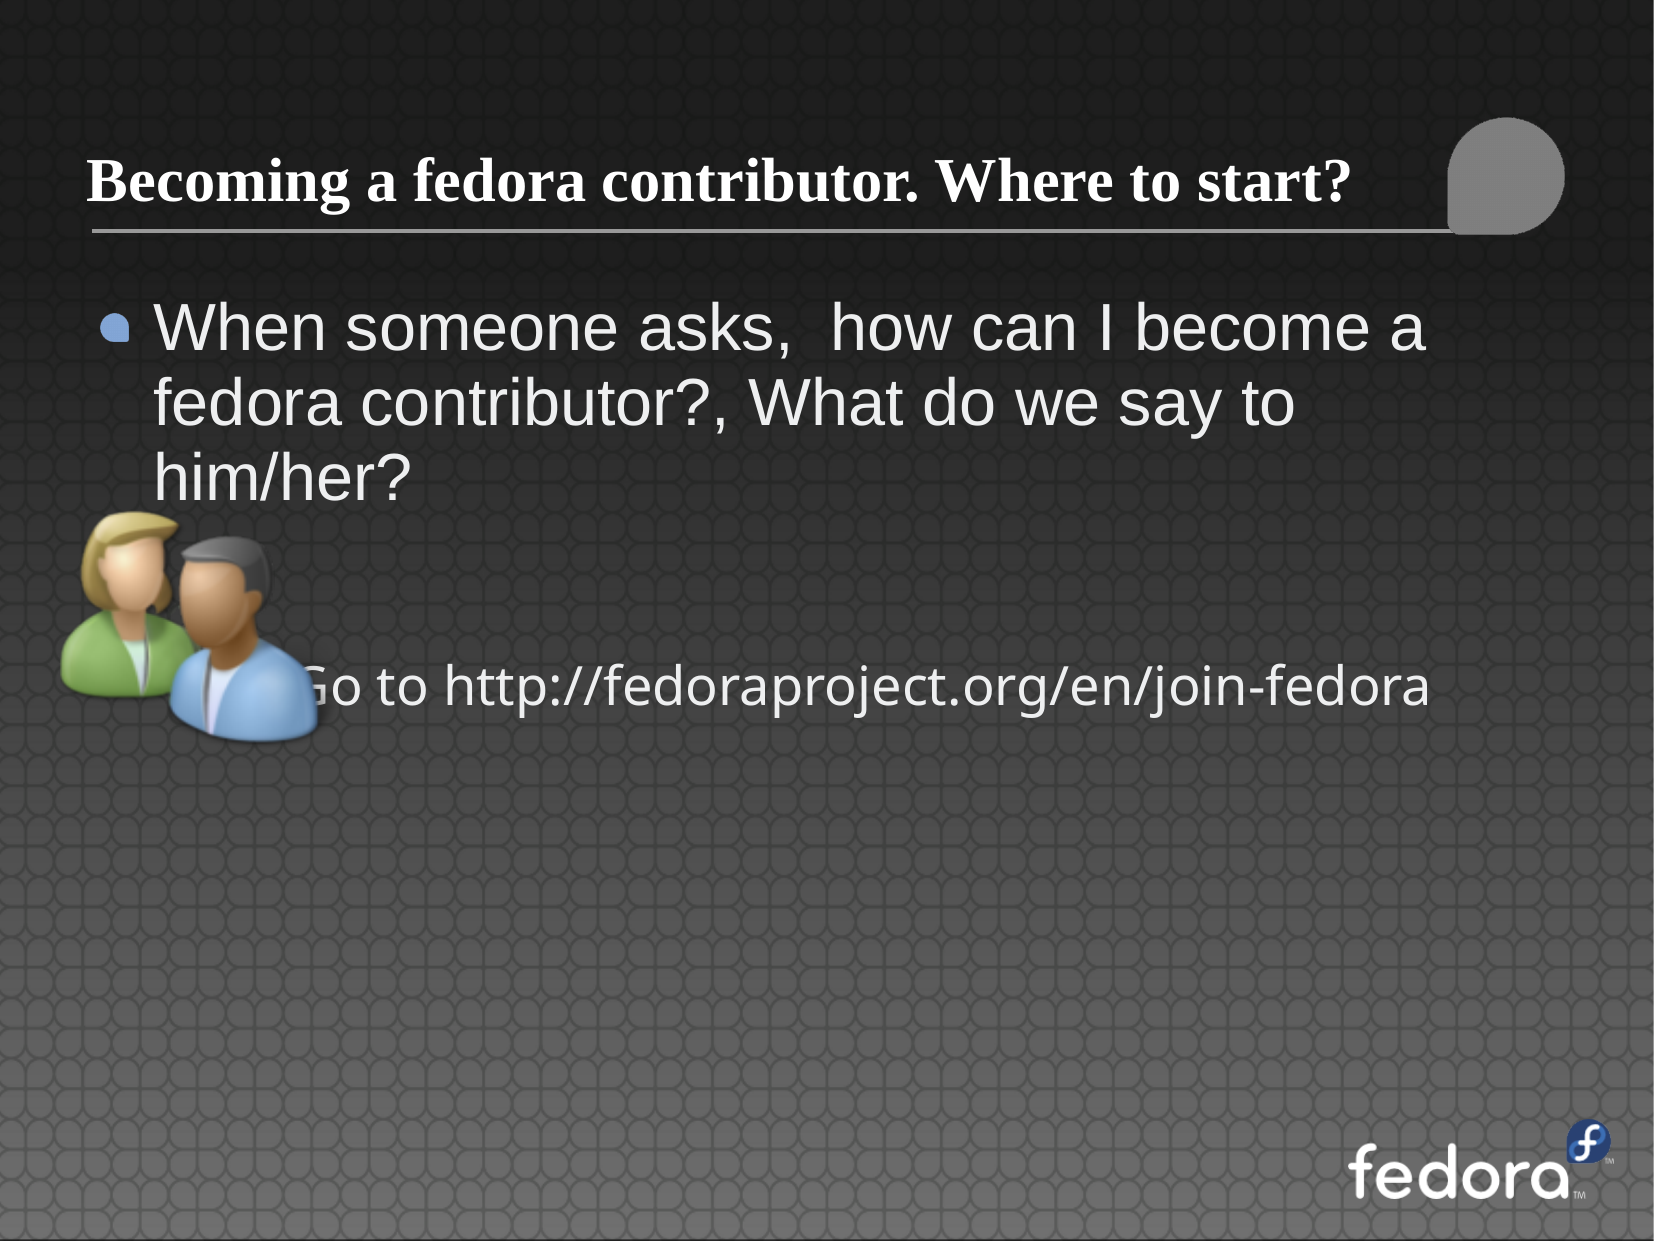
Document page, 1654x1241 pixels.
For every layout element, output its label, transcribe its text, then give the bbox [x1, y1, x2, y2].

list When someone asks, how can I become a fedora contributor?, What do we say to him/her? Go to http://fedoraproject.org/en/join-fedora [82, 290, 1571, 1010]
title Becoming a fedora contributor. Where to start? [86, 112, 1576, 249]
picture [0, 0, 1654, 1241]
